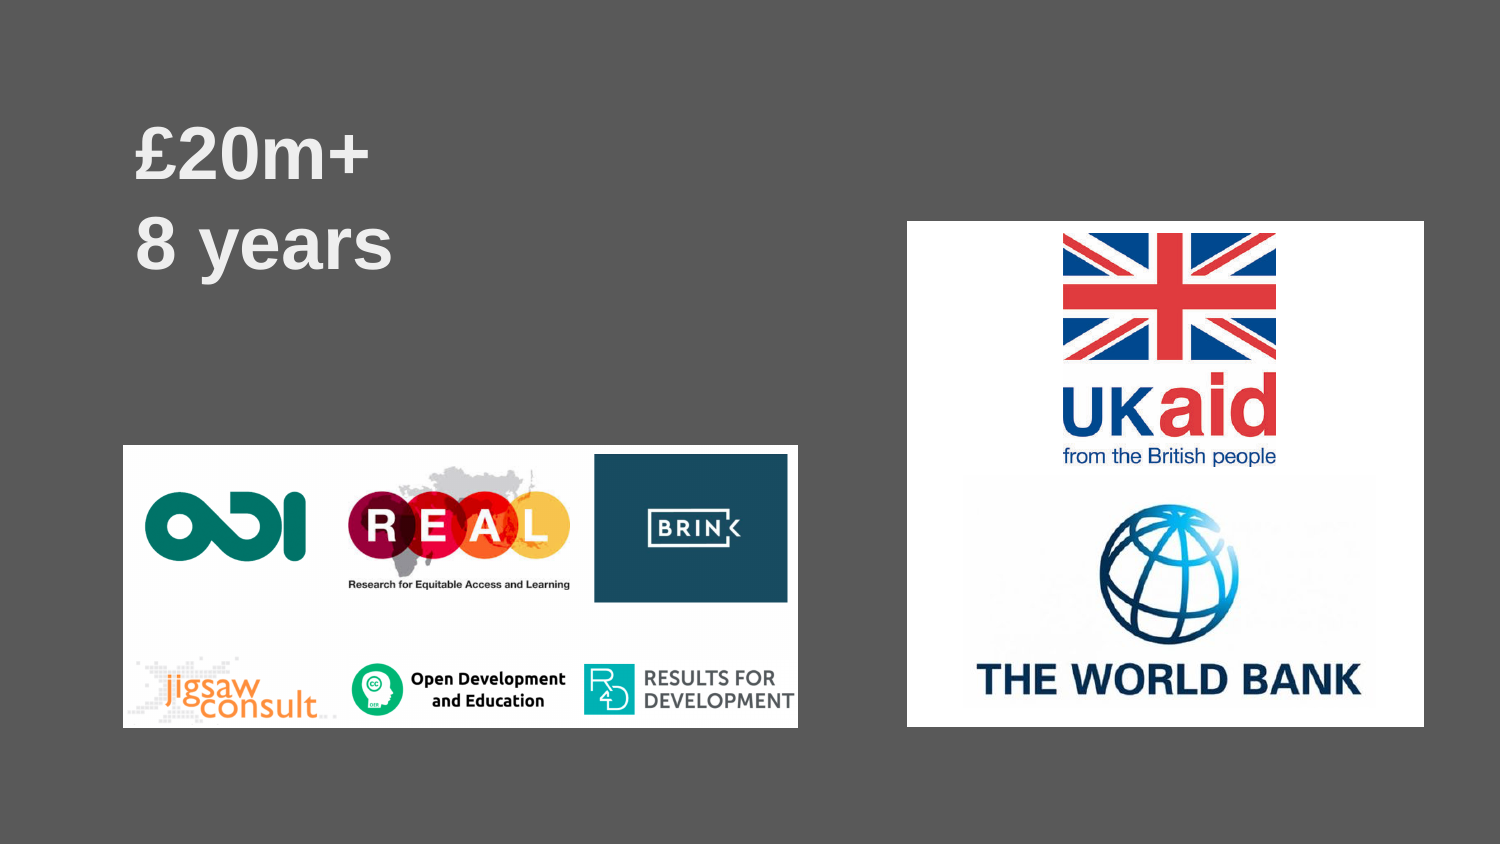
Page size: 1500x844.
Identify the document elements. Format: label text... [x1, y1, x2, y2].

text_box [906, 219, 1425, 728]
picture [1063, 233, 1276, 467]
picture [123, 445, 798, 728]
title £20m+ 8 years [120, 89, 1437, 671]
picture [963, 475, 1376, 708]
